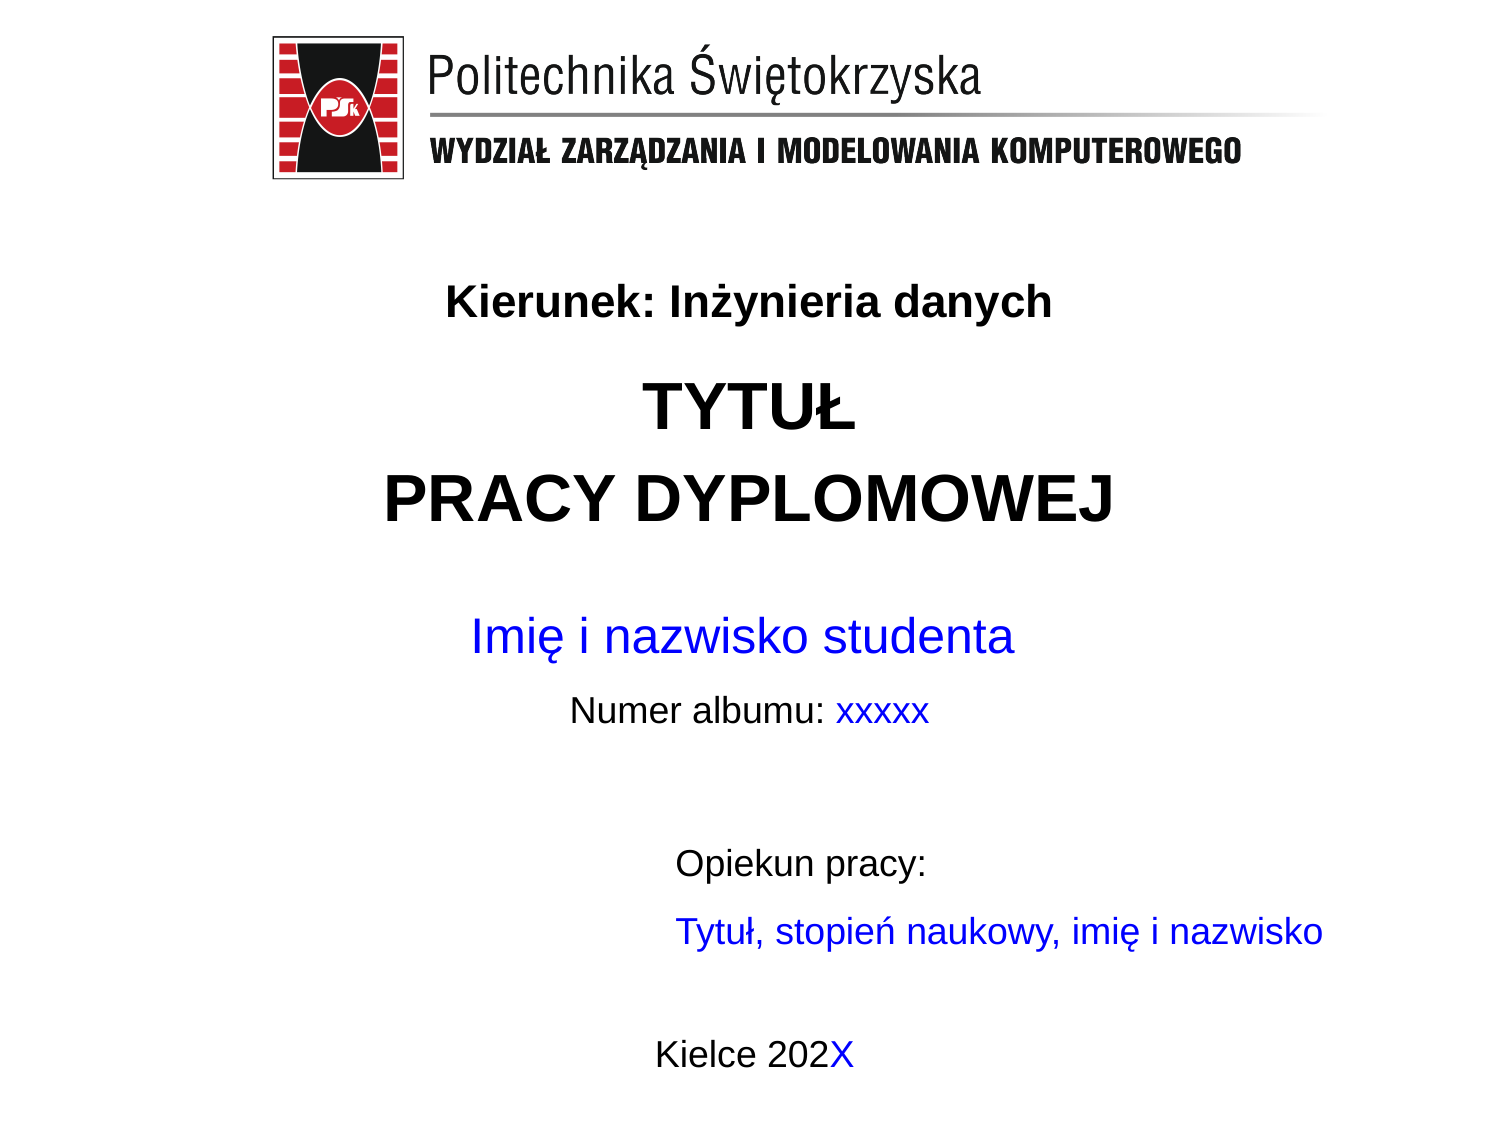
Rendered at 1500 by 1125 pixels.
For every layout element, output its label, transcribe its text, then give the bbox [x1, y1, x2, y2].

picture [272, 36, 1338, 180]
text_box Kielce 202X [0, 1000, 1500, 1082]
text_box Opiekun pracy: Tytuł, stopień naukowy, imię i nazwisko [13, 809, 1500, 959]
text_box Kierunek: Inżynieria danych TYTUŁ PRACY DYPLOMOWEJ [0, 255, 1500, 543]
text_box Imię i nazwisko studenta Numer albumu: xxxxx [0, 566, 1499, 738]
